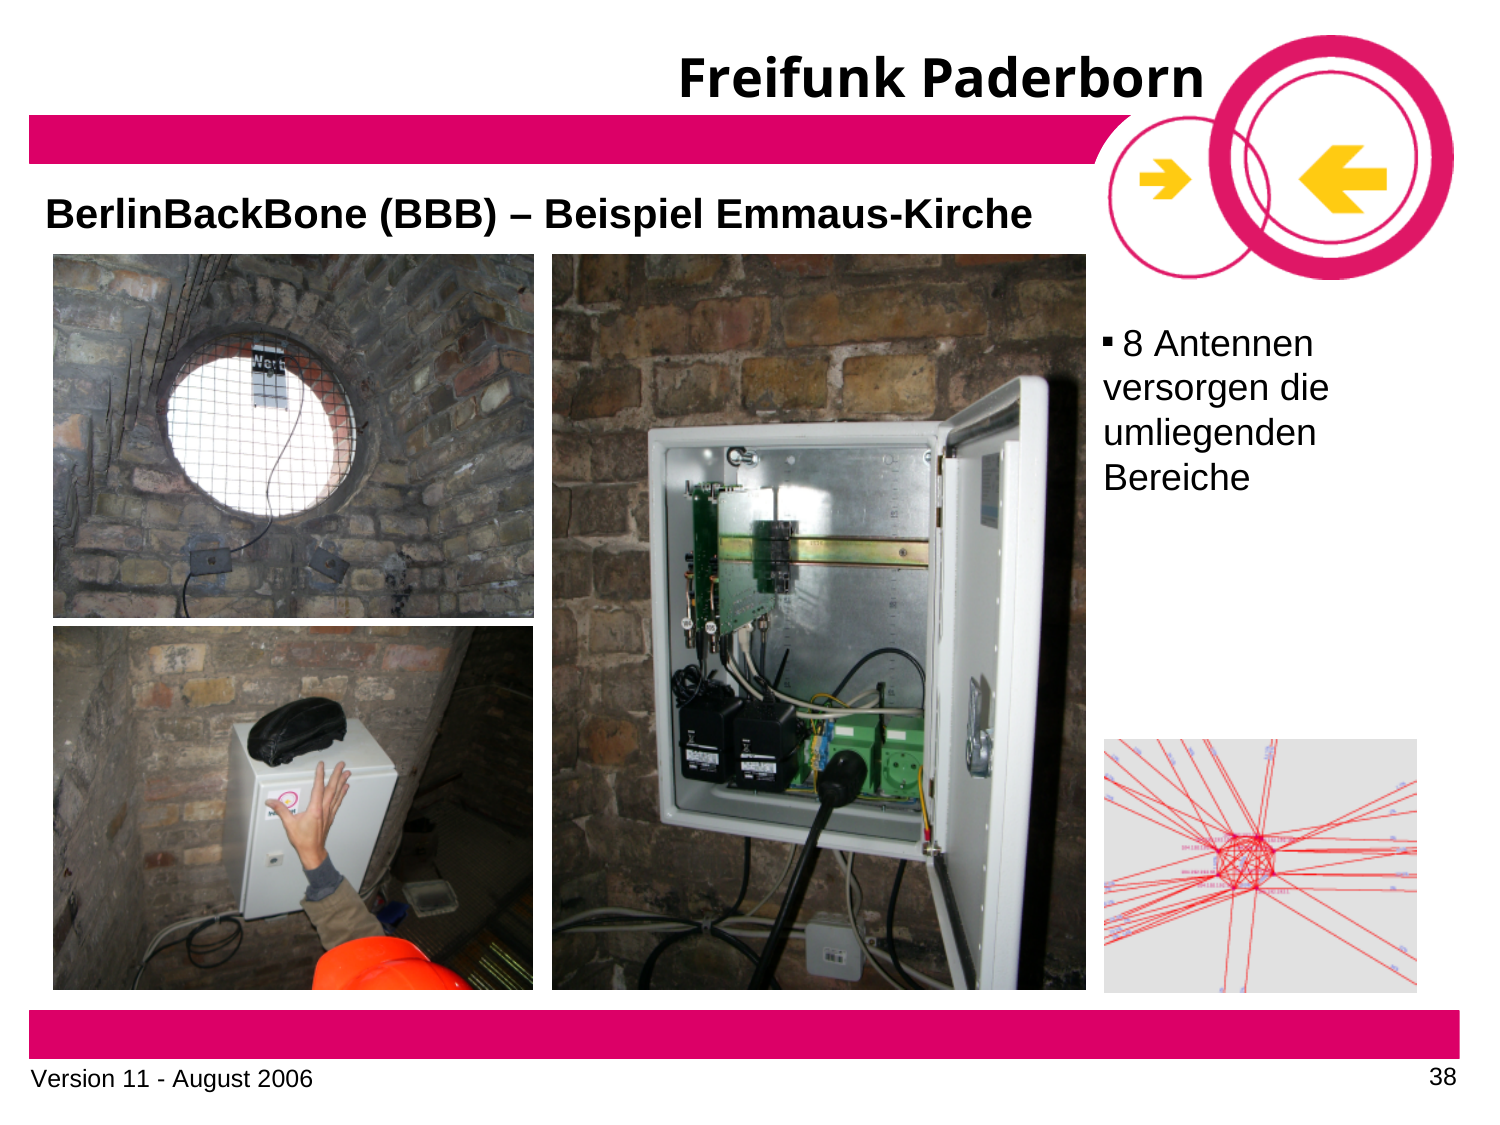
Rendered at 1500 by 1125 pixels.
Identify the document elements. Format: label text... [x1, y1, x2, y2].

text_box 8 Antennen versorgen die umliegenden Bereiche [1103, 319, 1383, 554]
picture [53, 254, 534, 618]
text_box BerlinBackBone (BBB) – Beispiel Emmaus-Kirche [44, 187, 1141, 267]
picture [552, 254, 1086, 990]
picture [53, 626, 533, 990]
picture [1107, 35, 1454, 280]
picture [1104, 739, 1417, 993]
